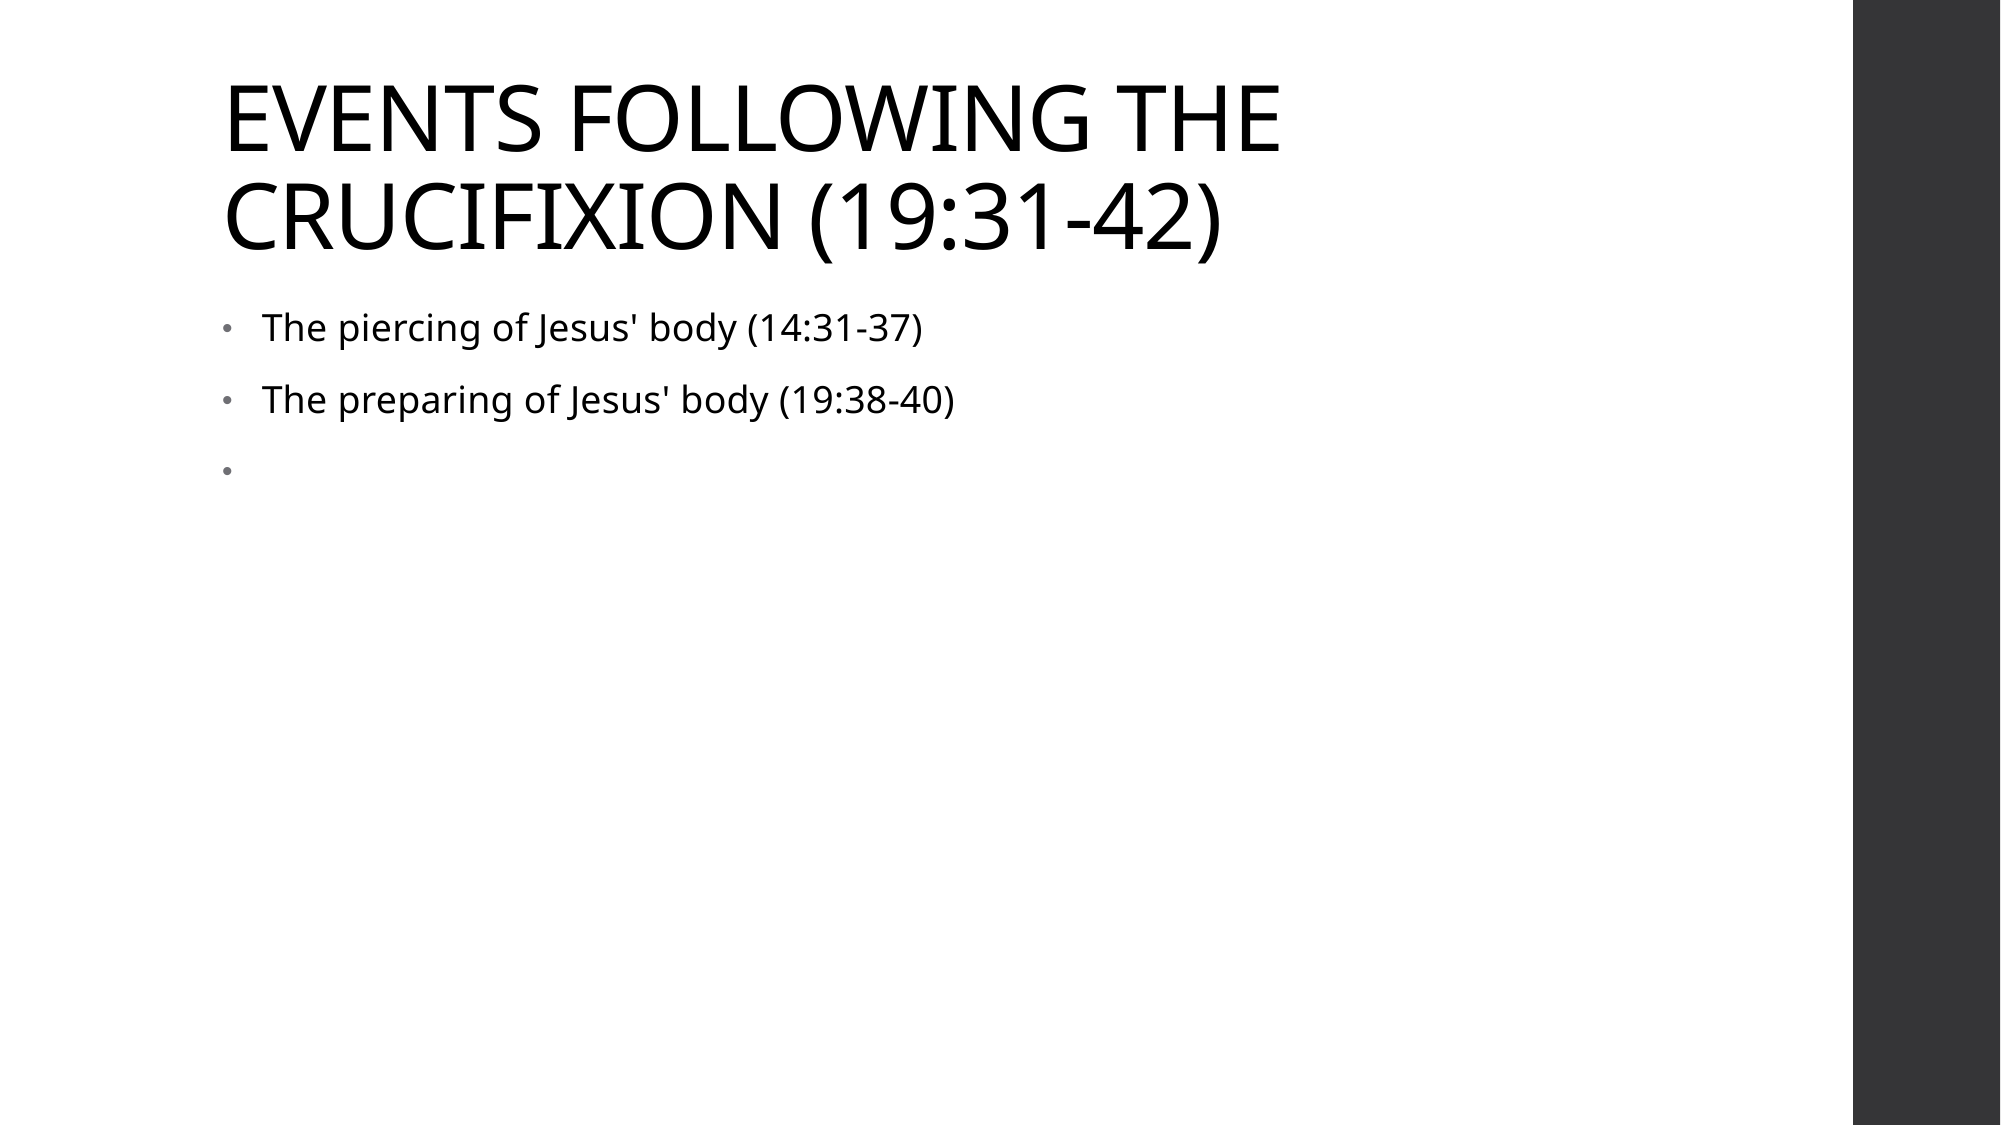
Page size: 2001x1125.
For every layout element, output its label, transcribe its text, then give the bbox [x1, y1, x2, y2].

list The piercing of Jesus' body (14:31-37) The preparing of Jesus' body (19:38-40) [206, 299, 1617, 1014]
title EVENTS FOLLOWING THE CRUCIFIXION (19:31-42) [206, 60, 1797, 278]
